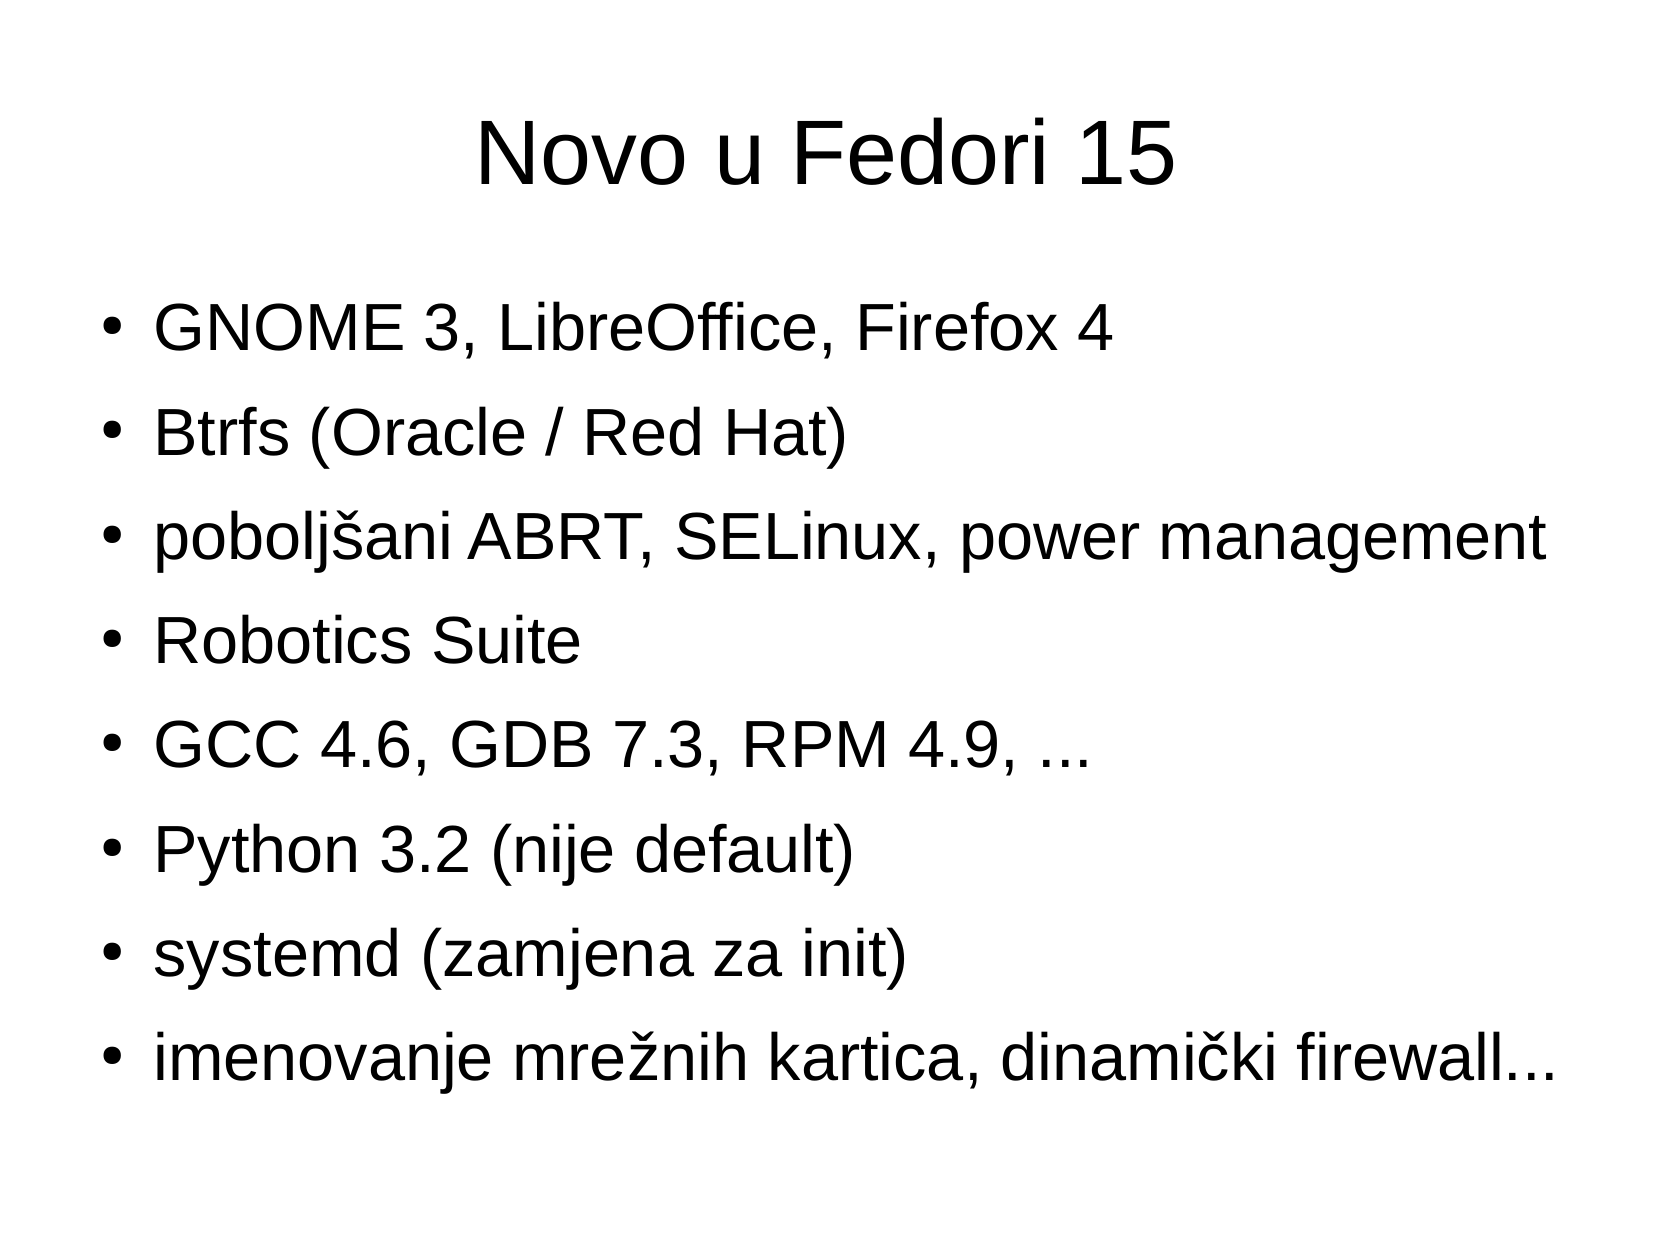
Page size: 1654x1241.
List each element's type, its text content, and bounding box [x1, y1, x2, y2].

list GNOME 3, LibreOffice, Firefox 4 Btrfs (Oracle / Red Hat) poboljšani ABRT, SELinux, power management Robotics Suite GCC 4.6, GDB 7.3, RPM 4.9, ... Python 3.2 (nije default) systemd (zamjena za init) imenovanje mrežnih kartica, dinamički firewall... [82, 290, 1571, 1109]
title Novo u Fedori 15 [82, 49, 1571, 257]
